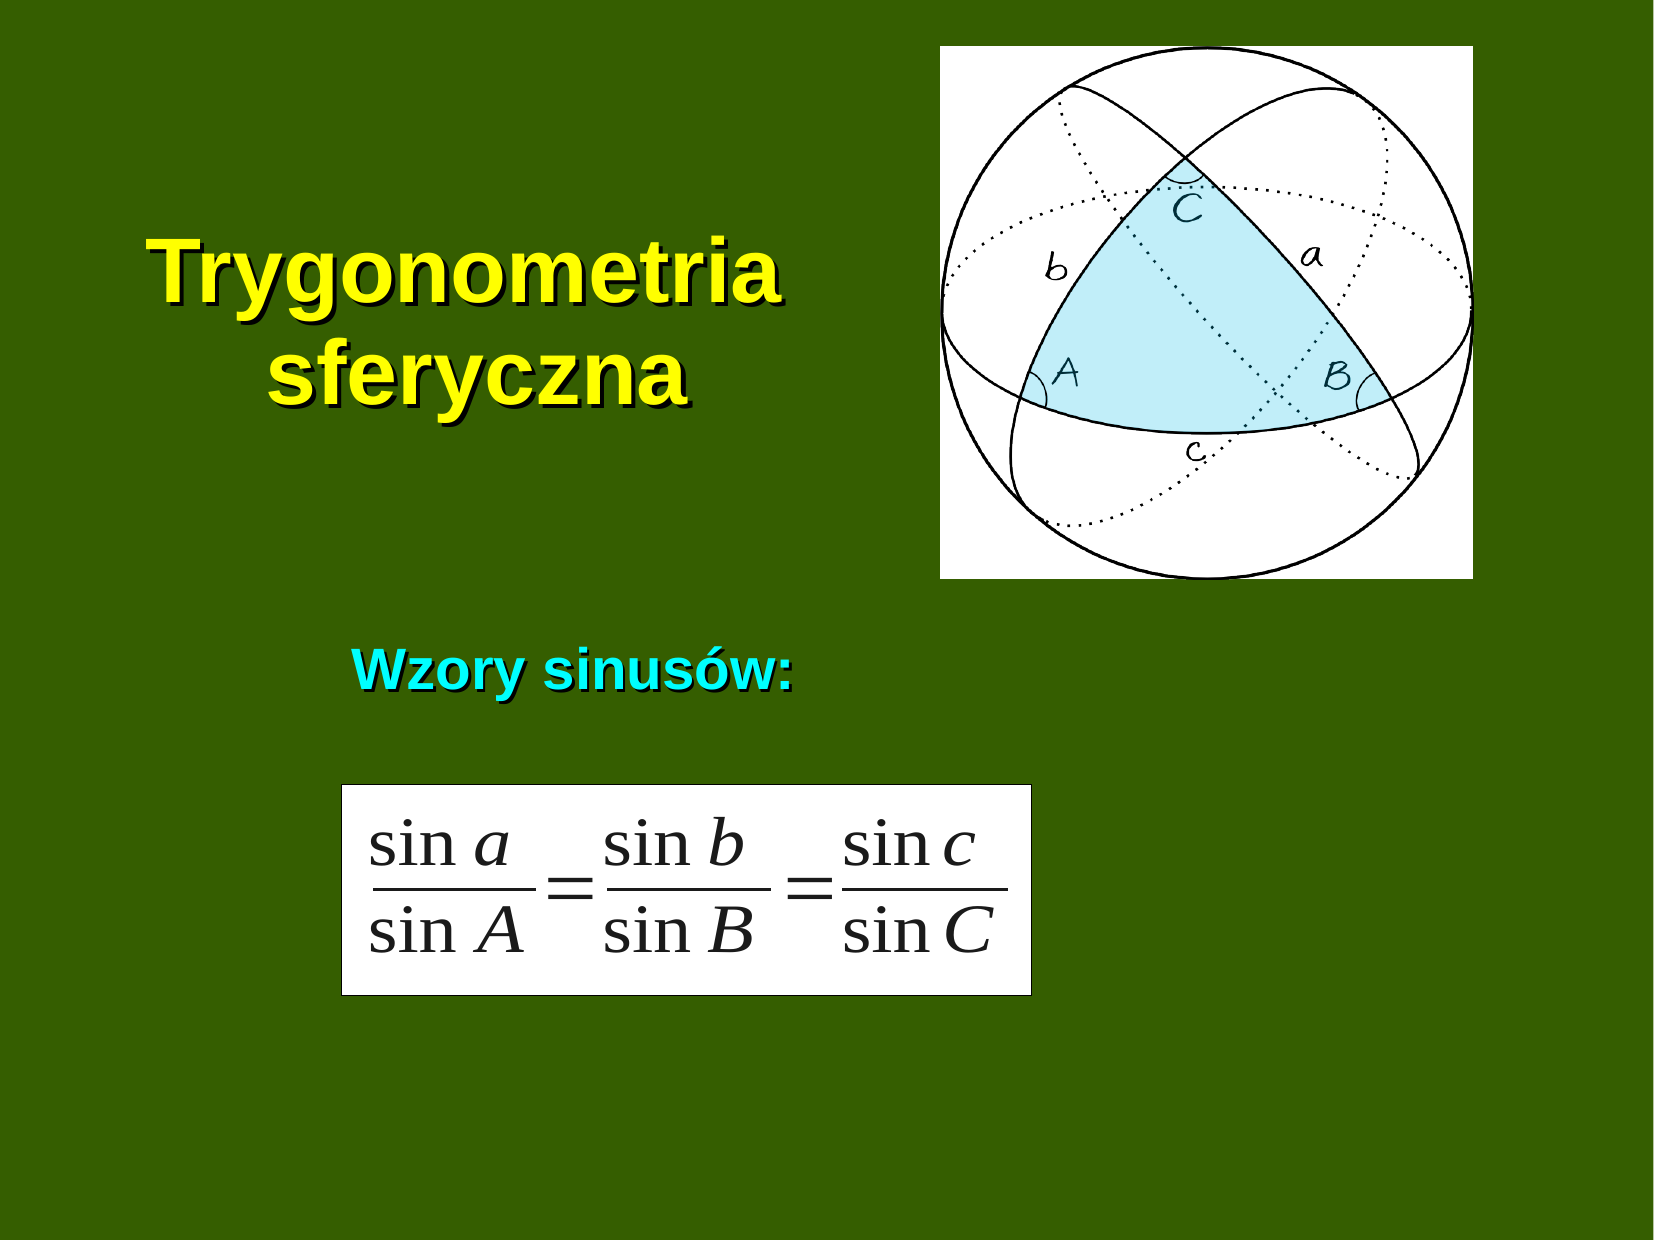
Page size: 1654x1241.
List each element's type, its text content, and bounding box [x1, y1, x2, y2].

picture [939, 45, 1474, 580]
text_box Wzory sinusów: [336, 629, 811, 710]
title Trygonometria sferyczna [75, 219, 879, 425]
chart [348, 804, 1040, 970]
text_box [341, 784, 1032, 996]
